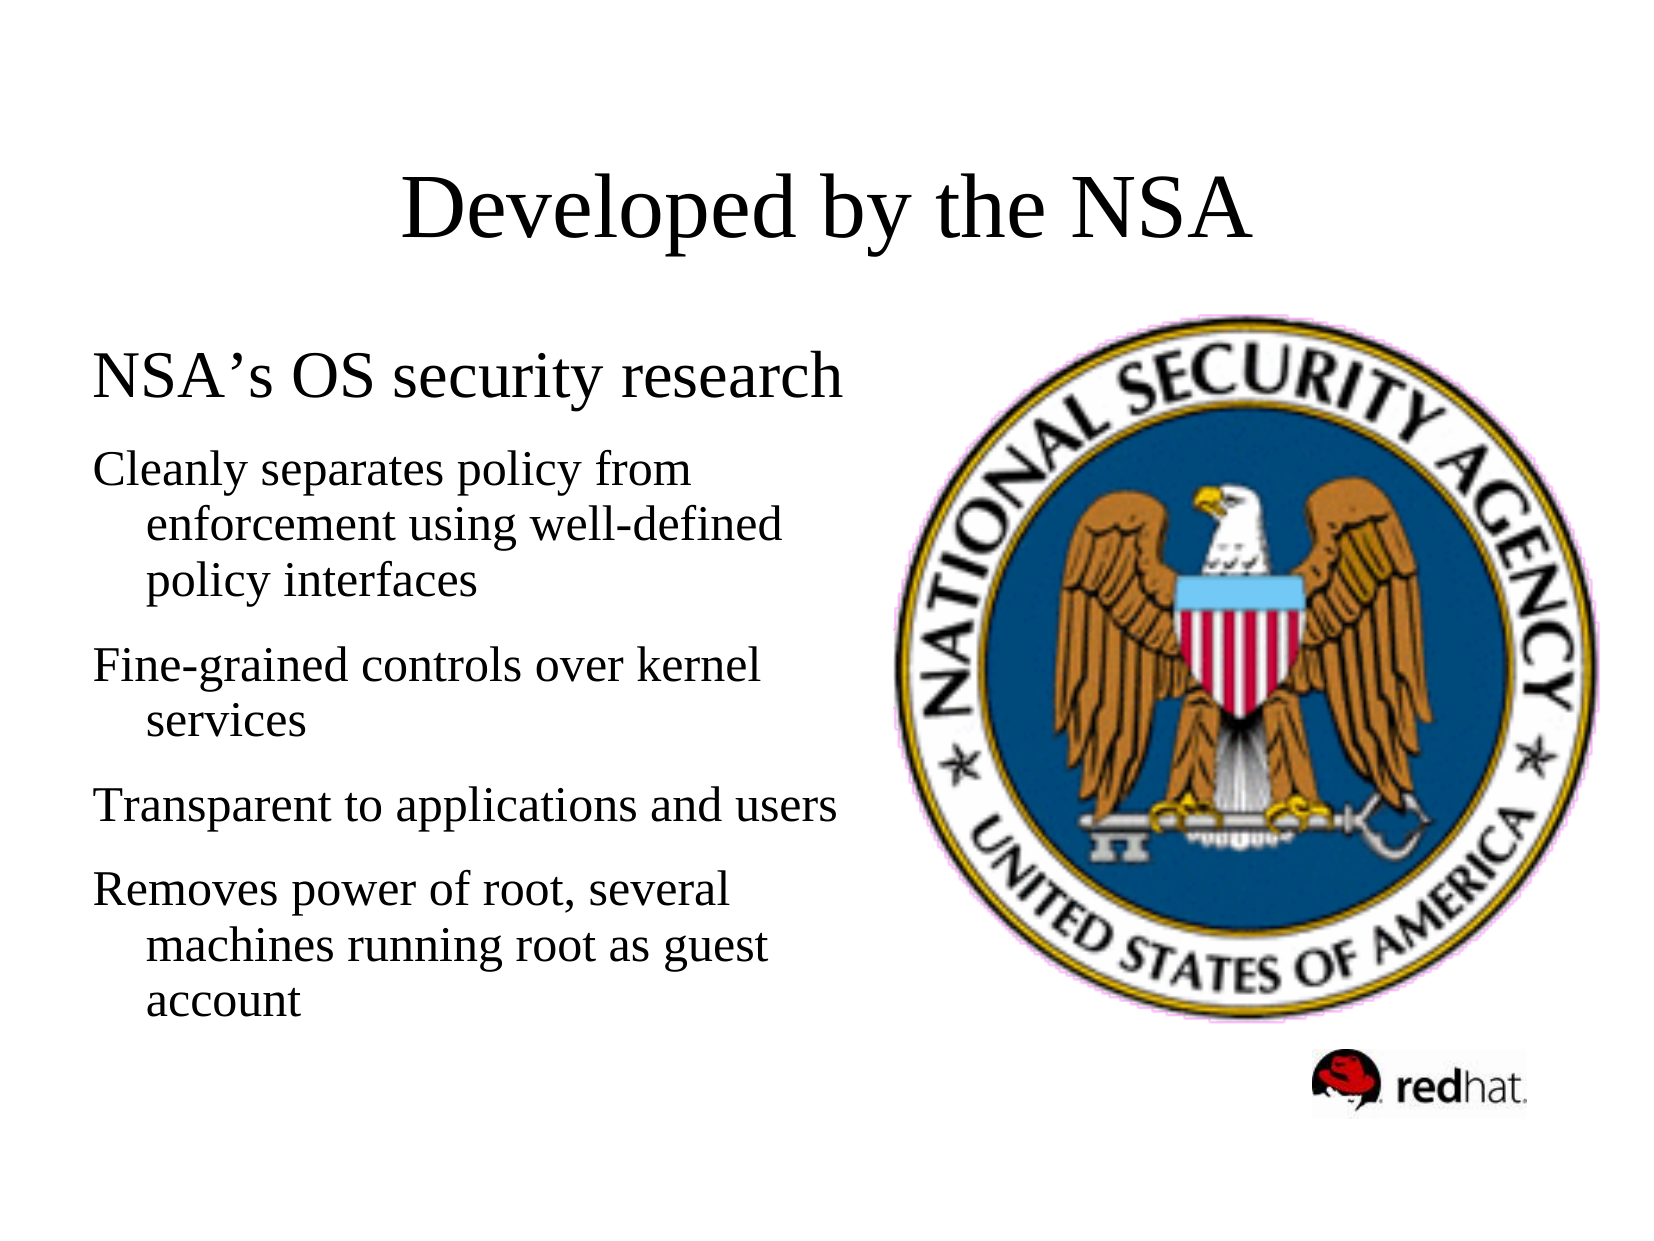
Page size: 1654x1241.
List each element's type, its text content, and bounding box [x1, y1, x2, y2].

picture [1312, 1049, 1527, 1119]
title Developed by the NSA [121, 102, 1534, 311]
list NSA’s OS security research Cleanly separates policy from enforcement using well-defined policy interfaces Fine-grained controls over kernel services Transparent to applications and users Removes power of root, several machines running root as guest account [75, 337, 863, 1119]
picture [893, 313, 1607, 1027]
